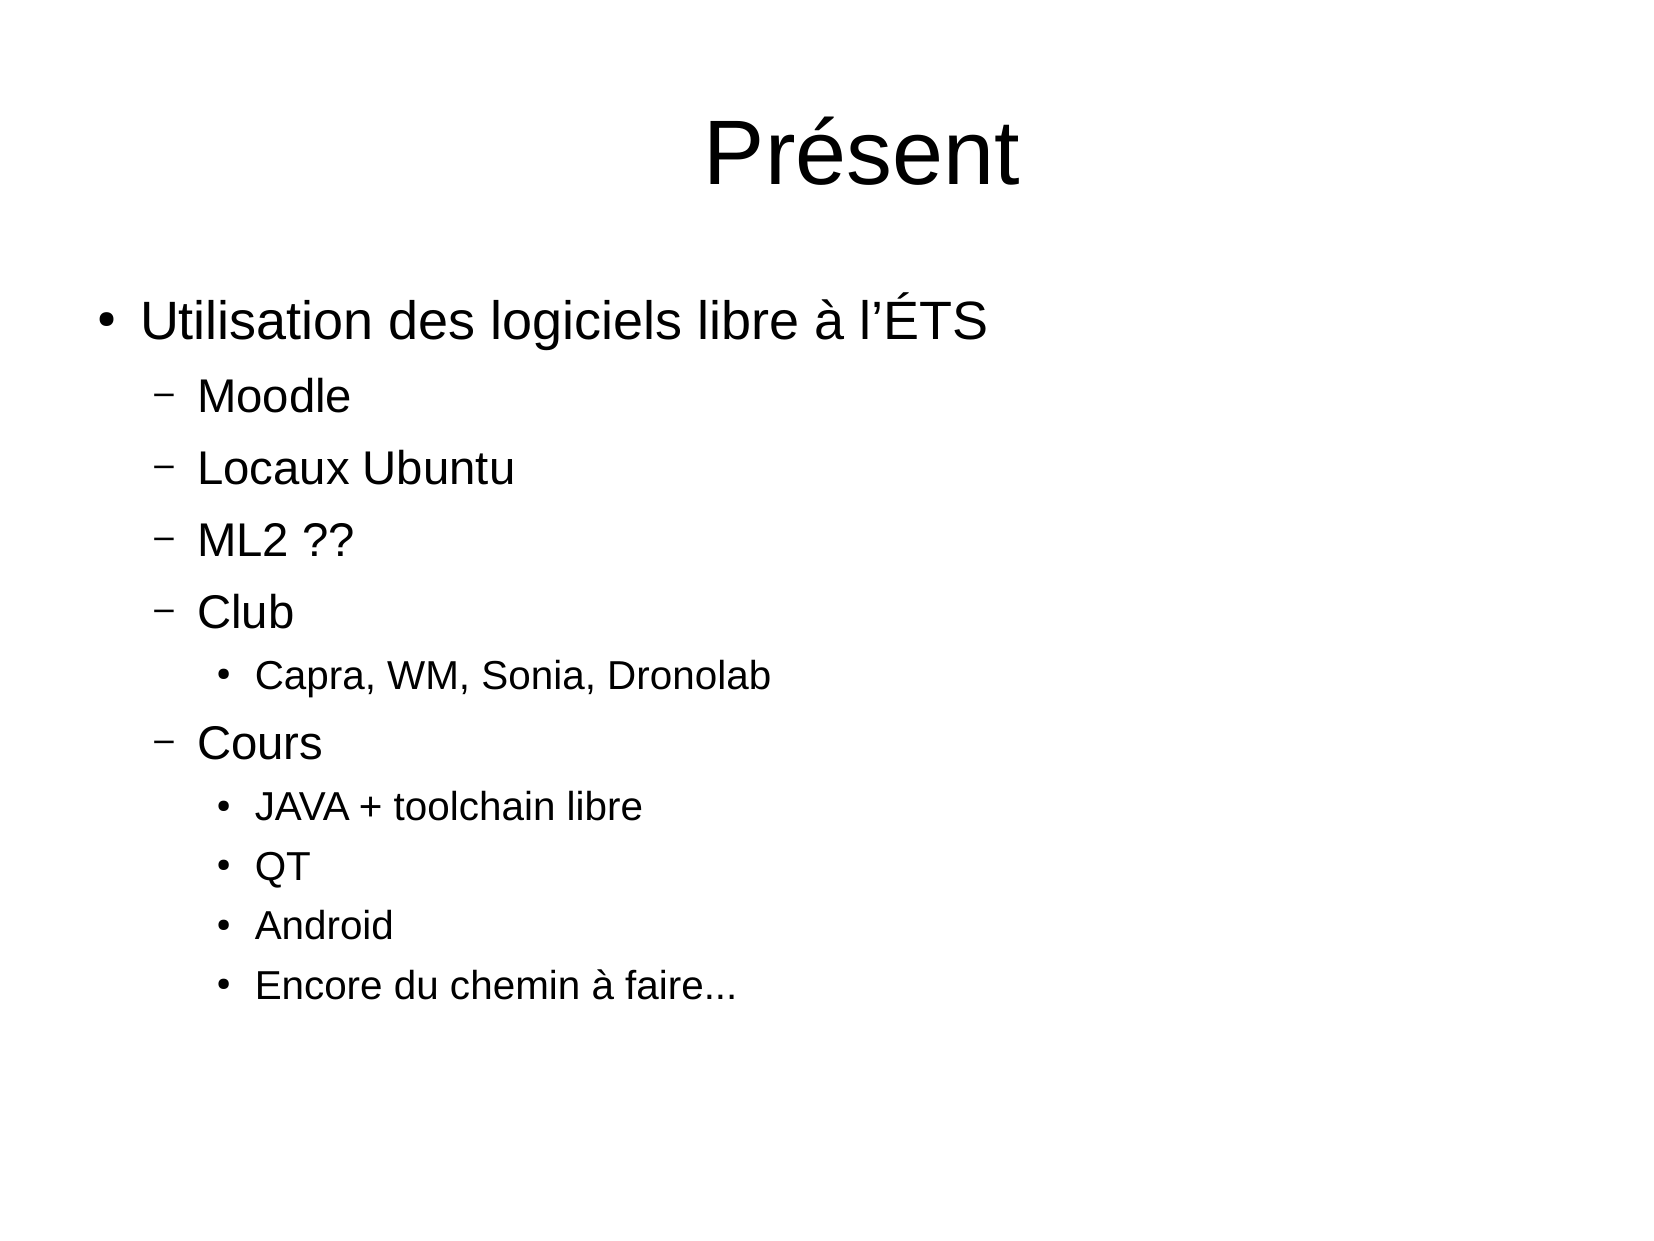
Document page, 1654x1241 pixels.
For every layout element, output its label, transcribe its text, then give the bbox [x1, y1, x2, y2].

title Présent [82, 49, 1571, 257]
list Utilisation des logiciels libre à l’ÉTS Moodle Locaux Ubuntu ML2 ?? Club Capra, WM, Sonia, Dronolab Cours JAVA + toolchain libre QT Android Encore du chemin à faire... [82, 290, 1571, 1010]
